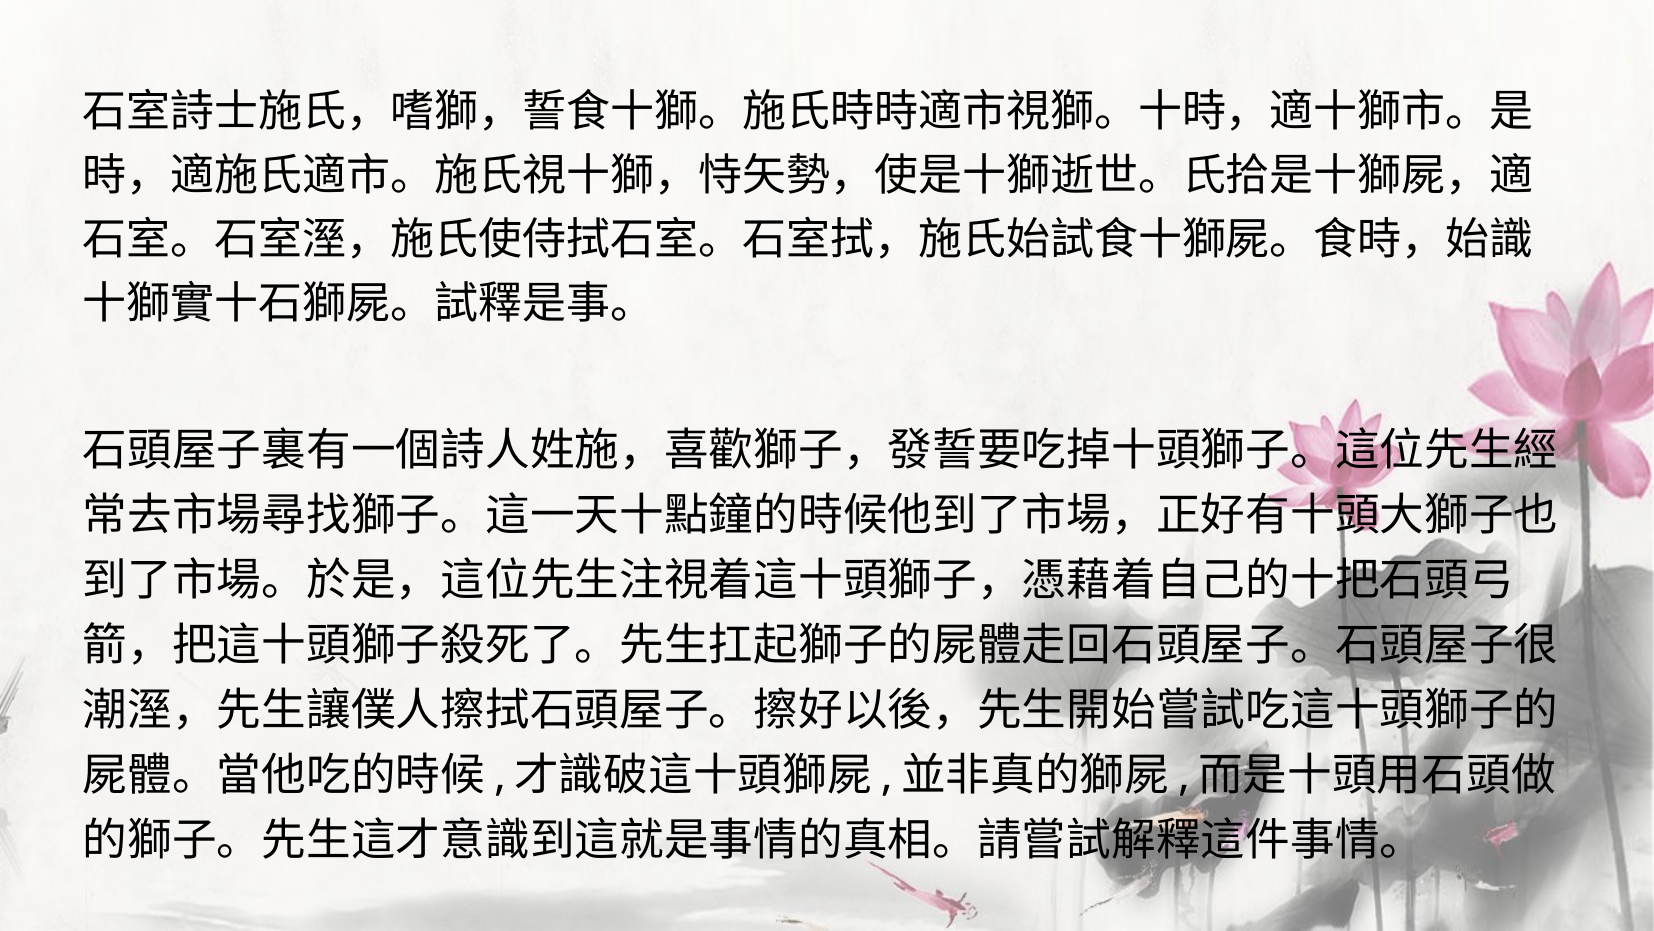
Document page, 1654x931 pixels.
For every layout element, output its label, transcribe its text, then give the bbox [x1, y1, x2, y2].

text_box 石頭屋子裏有一個詩人姓施，喜歡獅子，發誓要吃掉十頭獅子。這位先生經常去市場尋找獅子。這一天十點鐘的時候他到了市場，正好有十頭大獅子也到了市場。於是，這位先生注視着這十頭獅子，憑藉着自己的十把石頭弓箭，把這十頭獅子殺死了。先生扛起獅子的屍體走回石頭屋子。石頭屋子很潮溼，先生讓僕人擦拭石頭屋子。擦好以後，先生開始嘗試吃這十頭獅子的屍體。當他吃的時候,才識破這十頭獅屍,並非真的獅屍,而是十頭用石頭做的獅子。先生這才意識到這就是事情的真相。請嘗試解釋這件事情。 [82, 413, 1571, 922]
text_box 石室詩士施氏，嗜獅，誓食十獅。施氏時時適市視獅。十時，適十獅市。是時，適施氏適市。施氏視十獅，恃矢勢，使是十獅逝世。氏拾是十獅屍，適石室。石室溼，施氏使侍拭石室。石室拭，施氏始試食十獅屍。食時，始識十獅實十石獅屍。試釋是事。 [82, 75, 1571, 334]
